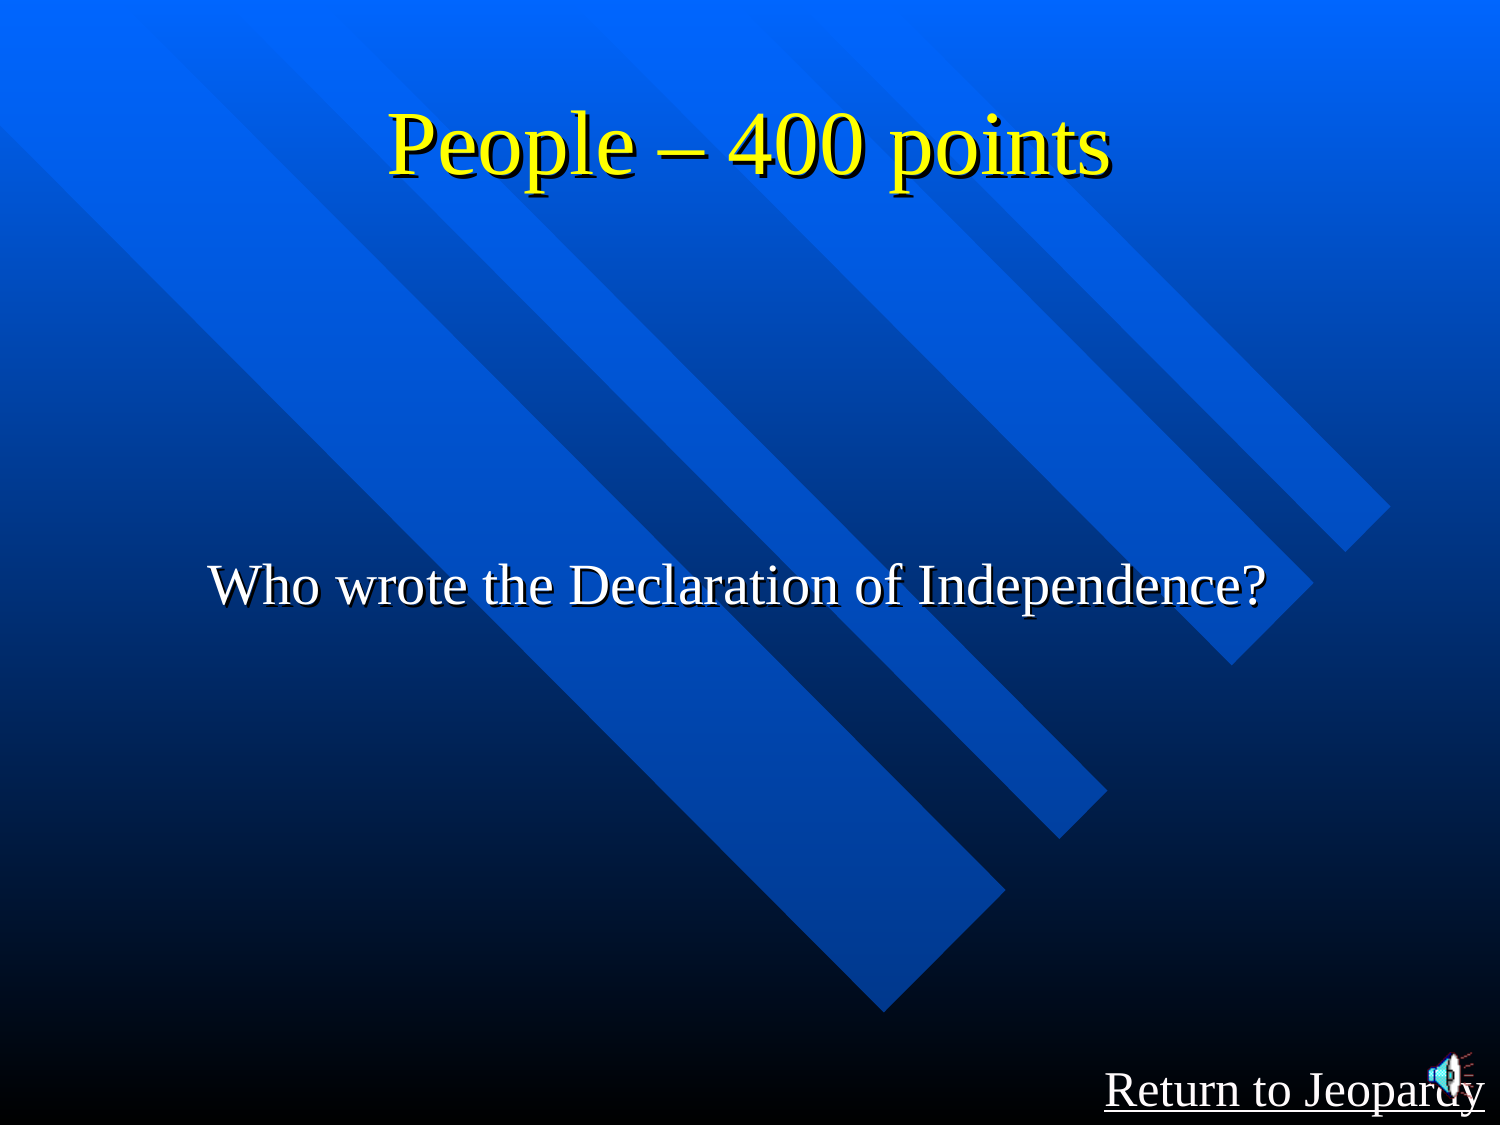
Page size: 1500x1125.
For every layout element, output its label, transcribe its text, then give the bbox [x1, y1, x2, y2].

title People – 400 points [112, 37, 1388, 238]
table_header Who wrote the Declaration of Independence? [125, 313, 1350, 850]
text_box Return to Jeopardy [1089, 1048, 1500, 1125]
picture [1426, 1051, 1477, 1102]
